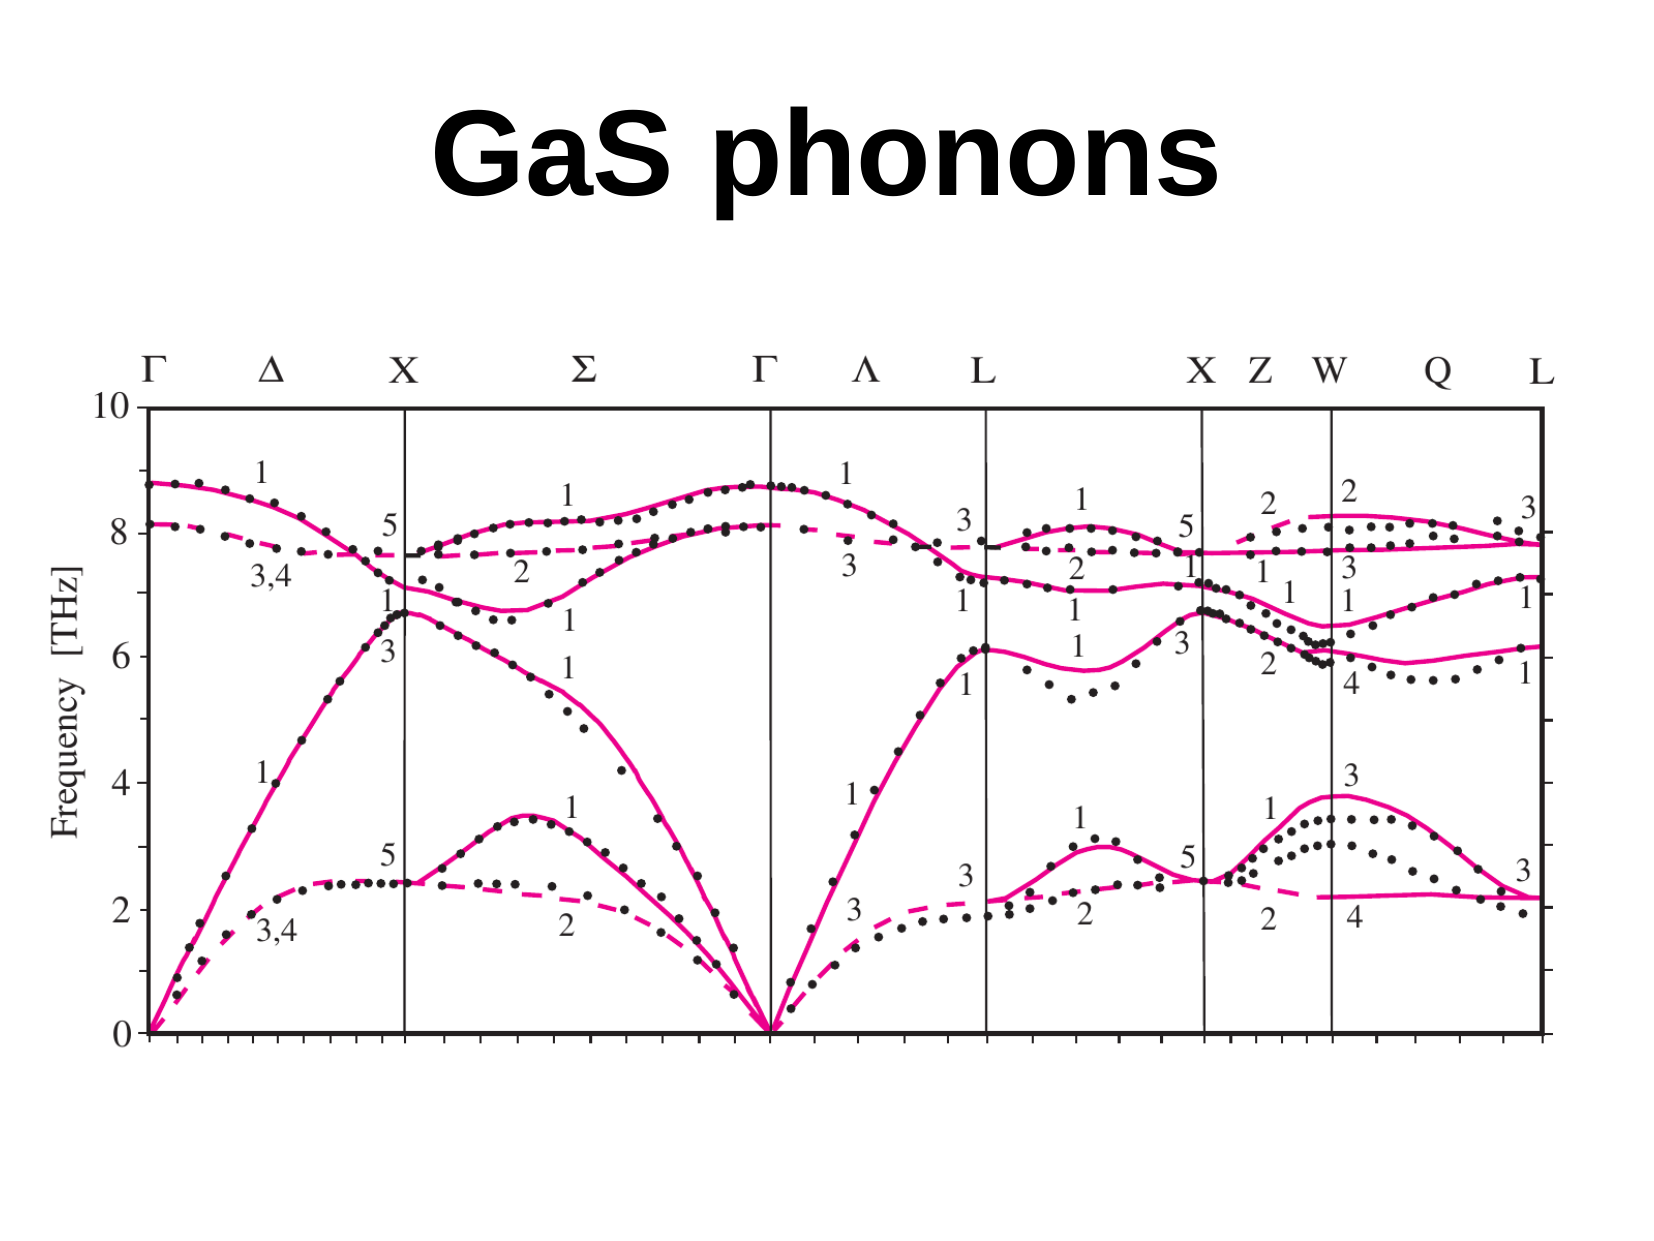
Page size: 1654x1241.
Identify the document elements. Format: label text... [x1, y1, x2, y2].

picture [11, 330, 1583, 1063]
title GaS phonons [82, 49, 1571, 257]
